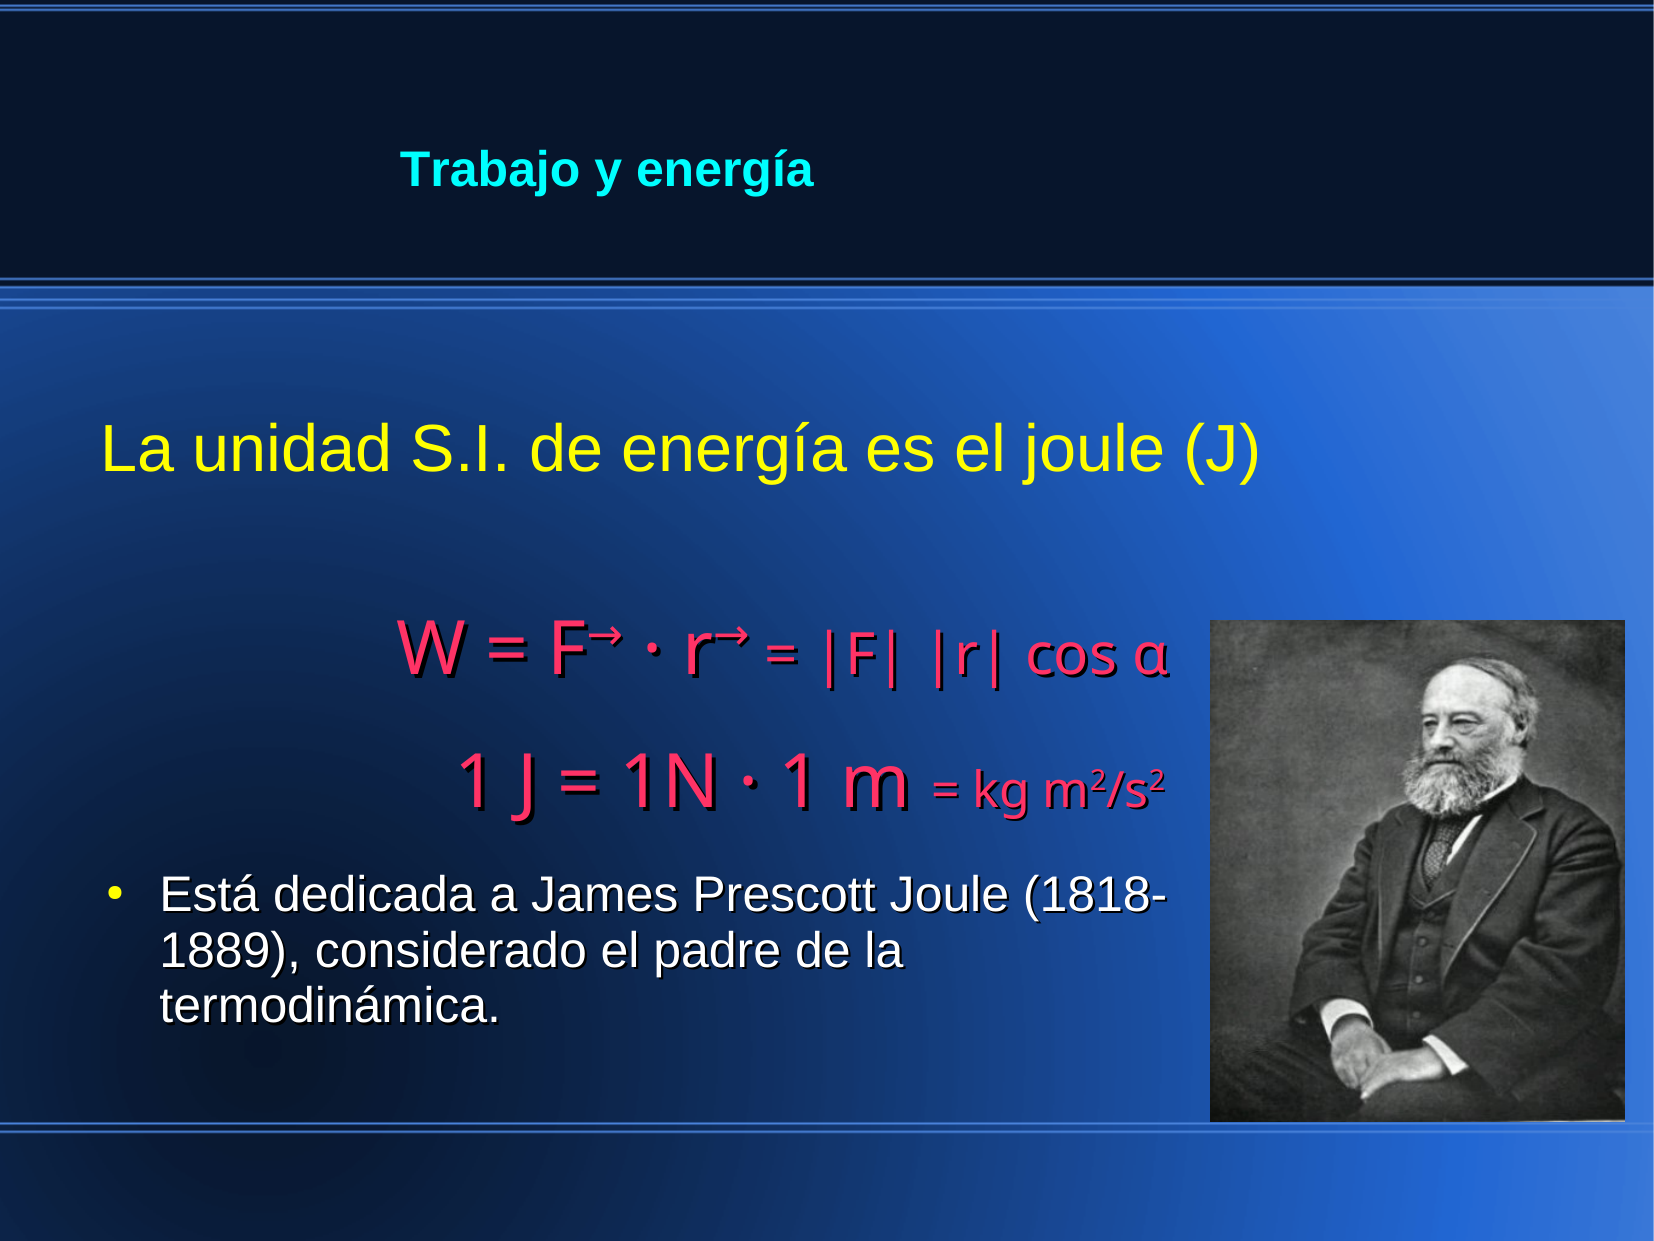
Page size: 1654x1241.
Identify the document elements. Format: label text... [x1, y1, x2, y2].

list La unidad S.I. de energía es el joule (J) [29, 306, 1595, 562]
title Trabajo y energía [32, 118, 1182, 220]
text_box 1 J = 1N · 1 m = kg m2/s2 [383, 726, 1210, 874]
picture [0, 0, 1654, 1241]
text_box W = F→ · r→ = |F| |r| cos α [230, 594, 1264, 695]
text_box Está dedicada a James Prescott Joule (1818-1889), considerado el padre de la termodinámica. [88, 866, 1210, 1036]
